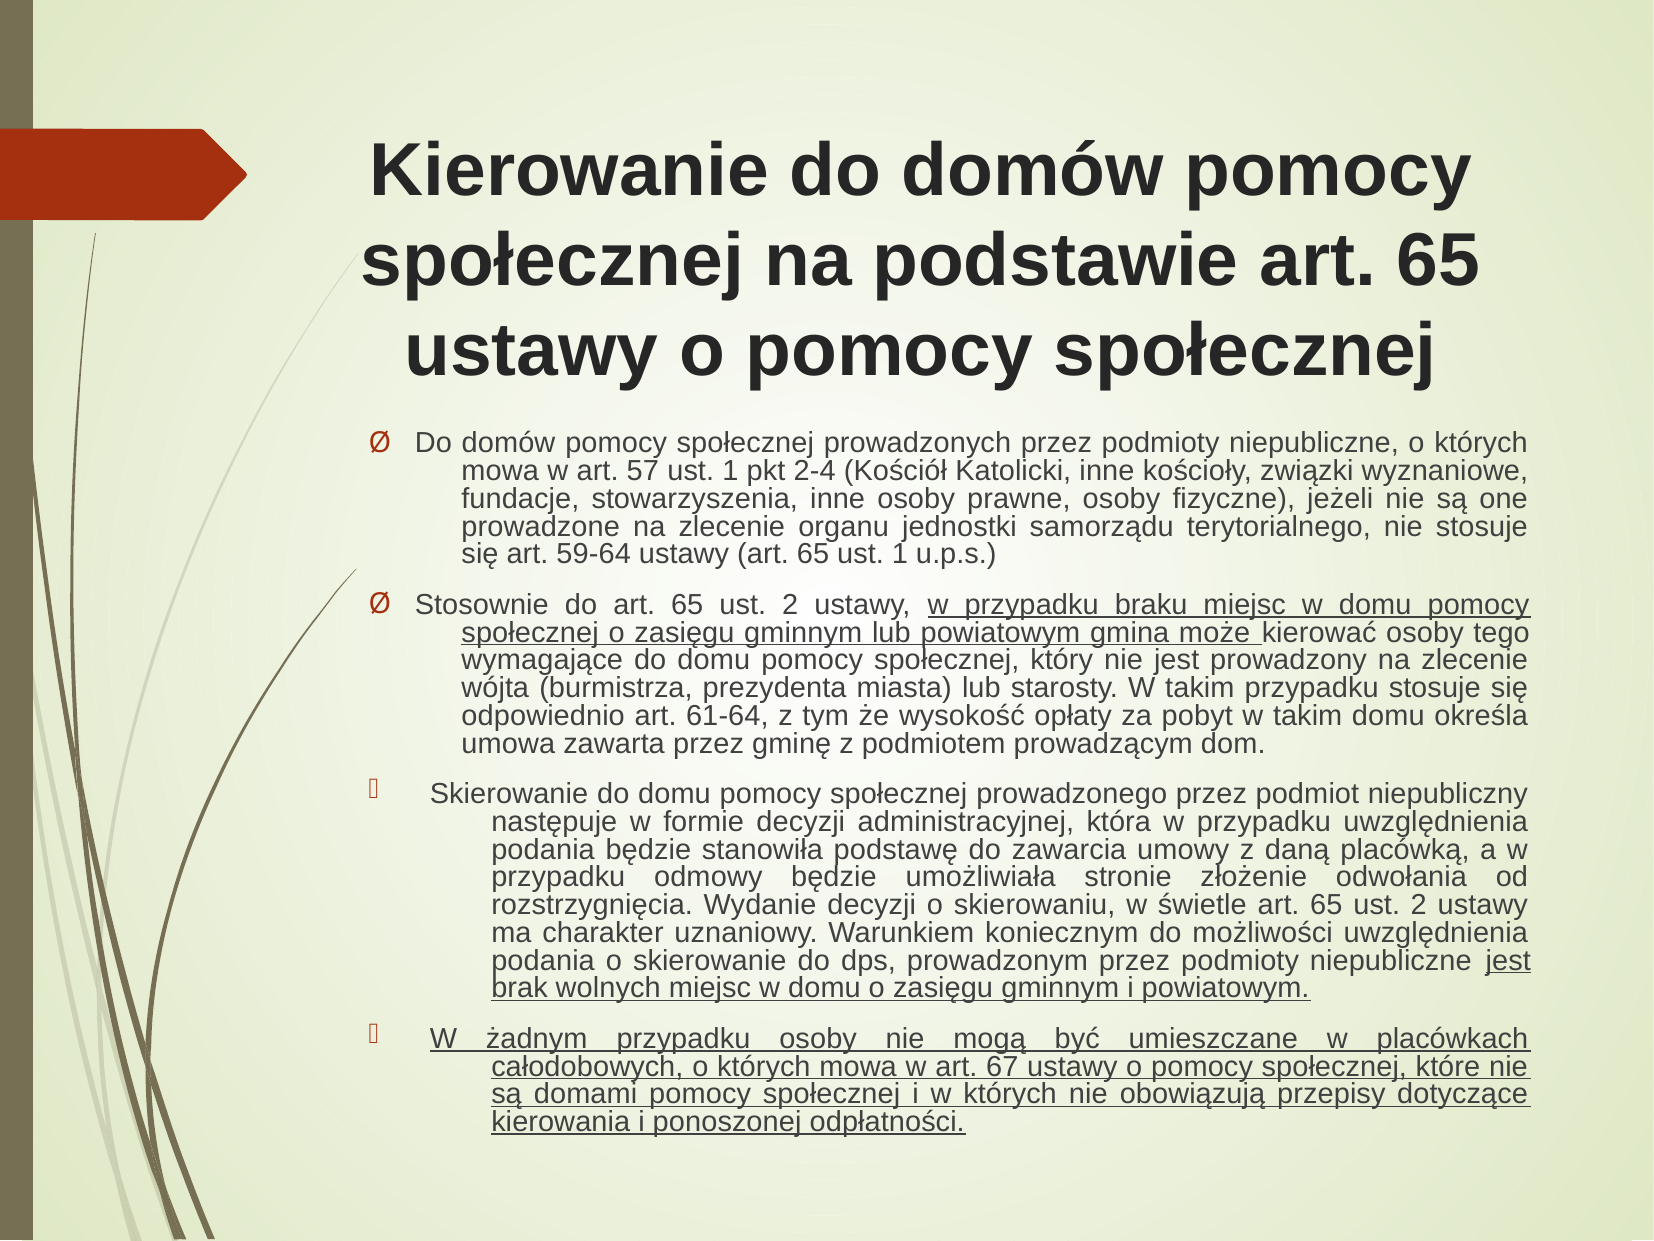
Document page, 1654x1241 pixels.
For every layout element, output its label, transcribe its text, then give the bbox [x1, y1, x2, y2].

list Do domów pomocy społecznej prowadzonych przez podmioty niepubliczne, o których mowa w art. 57 ust. 1 pkt 2-4 (Kościół Katolicki, inne kościoły, związki wyznaniowe, fundacje, stowarzyszenia, inne osoby prawne, osoby fizyczne), jeżeli nie są one prowadzone na zlecenie organu jednostki samorządu terytorialnego, nie stosuje się art. 59-64 ustawy (art. 65 ust. 1 u.p.s.) Stosownie do art. 65 ust. 2 ustawy, w przypadku braku miejsc w domu pomocy społecznej o zasięgu gminnym lub powiatowym gmina może kierować osoby tego wymagające do domu pomocy społecznej, który nie jest prowadzony na zlecenie wójta (burmistrza, prezydenta miasta) lub starosty. W takim przypadku stosuje się odpowiednio art. 61-64, z tym że wysokość opłaty za pobyt w takim domu określa umowa zawarta przez gminę z podmiotem prowadzącym dom. Skierowanie do domu pomocy społecznej prowadzonego przez podmiot niepubliczny następuje w formie decyzji administracyjnej, która w przypadku uwzględnienia podania będzie stanowiła podstawę do zawarcia umowy z daną placówką, a w przypadku odmowy będzie umożliwiała stronie złożenie odwołania od rozstrzygnięcia. Wydanie decyzji o skierowaniu, w świetle art. 65 ust. 2 ustawy ma charakter uznaniowy. Warunkiem koniecznym do możliwości uwzględnienia podania o skierowanie do dps, prowadzonym przez podmioty niepubliczne jest brak wolnych miejsc w domu o zasięgu gminnym i powiatowym. W żadnym przypadku osoby nie mogą być umieszczane w placówkach całodobowych, o których mowa w art. 67 ustawy o pomocy społecznej, które nie są domami pomocy społecznej i w których nie obowiązują przepisy dotyczące kierowania i ponoszonej odpłatności. [353, 385, 1546, 1174]
title Kierowanie do domów pomocy społecznej na podstawie art. 65 ustawy o pomocy społecznej [265, 112, 1577, 386]
